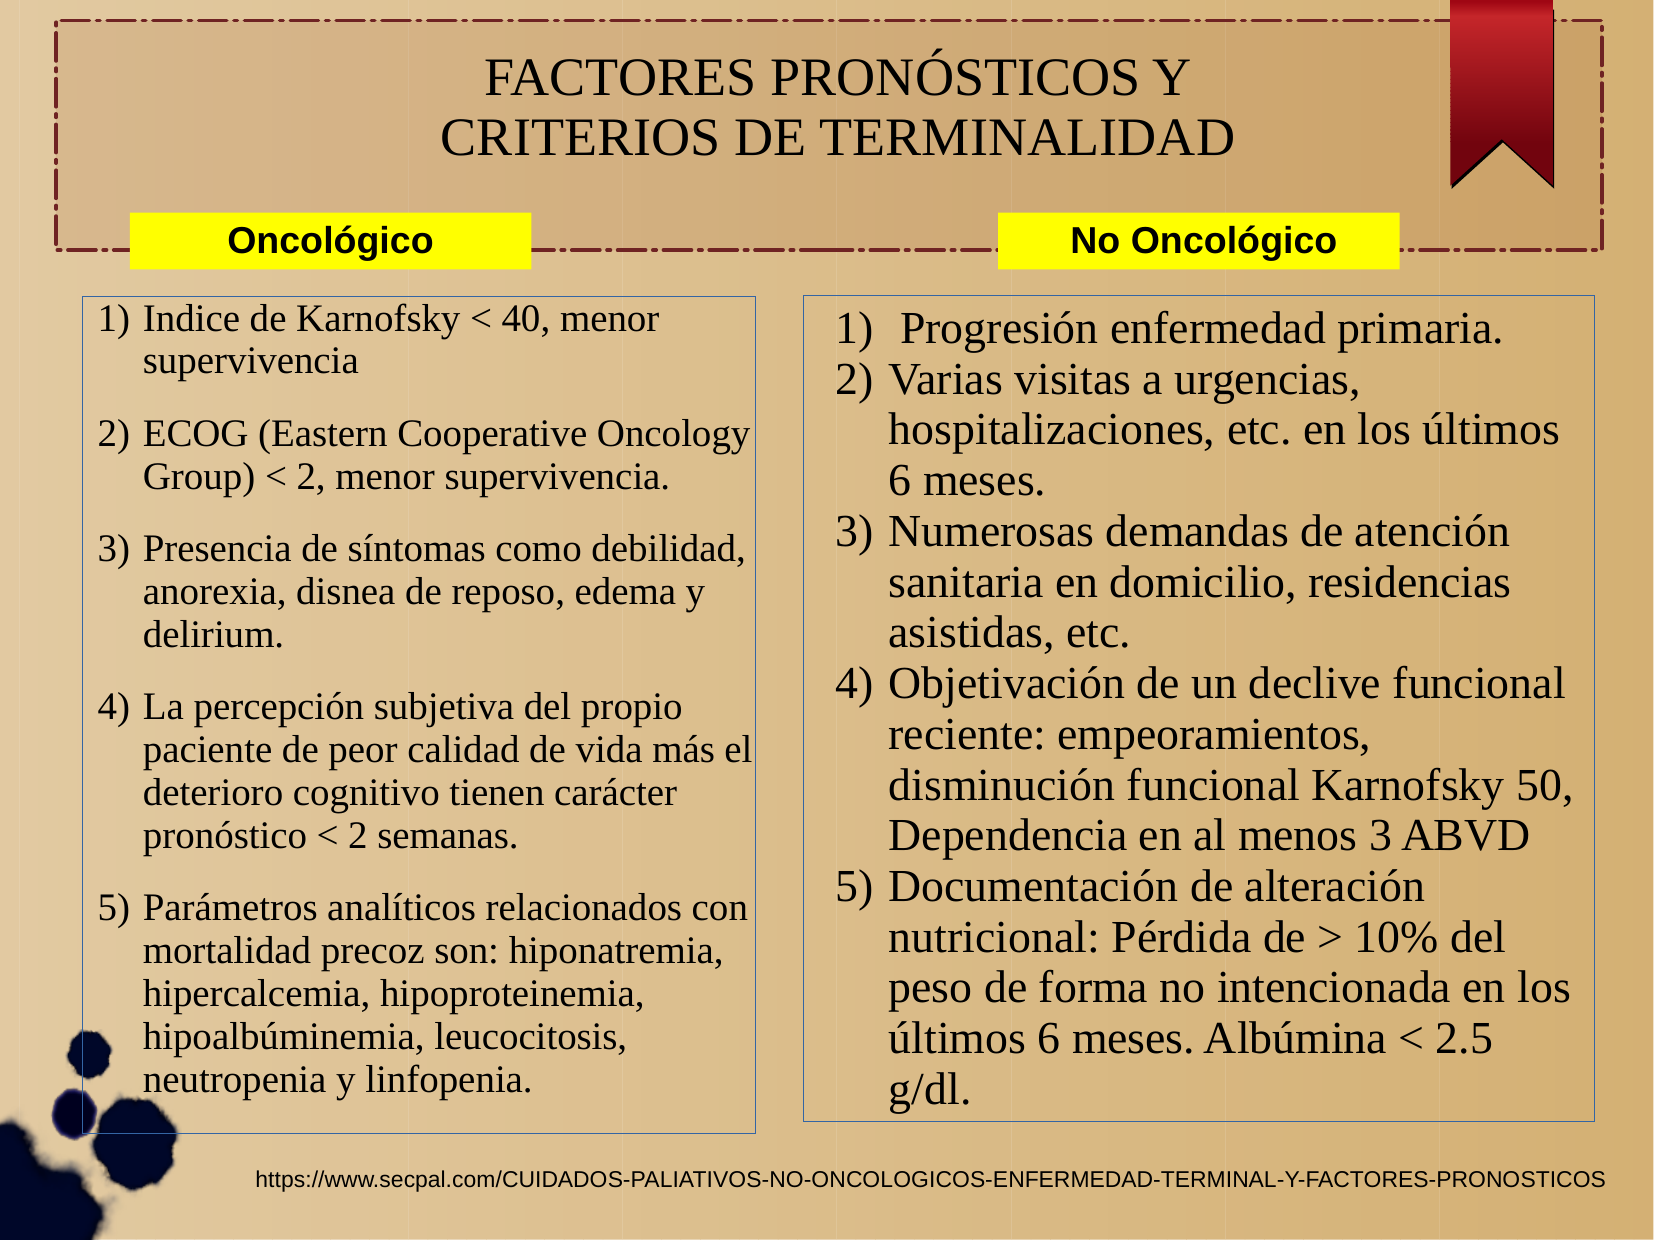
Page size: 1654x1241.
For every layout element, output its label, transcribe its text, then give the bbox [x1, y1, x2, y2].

title FACTORES PRONÓSTICOS Y CRITERIOS DE TERMINALIDAD [35, 47, 1642, 168]
list Indice de Karnofsky < 40, menor supervivencia ECOG (Eastern Cooperative Oncology Group) < 2, menor supervivencia. Presencia de síntomas como debilidad, anorexia, disnea de reposo, edema y delirium. La percepción subjetiva del propio paciente de peor calidad de vida más el deterioro cognitivo tienen carácter pronóstico < 2 semanas. Parámetros analíticos relacionados con mortalidad precoz son: hiponatremia, hipercalcemia, hipoproteinemia, hipoalbúminemia, leucocitosis, neutropenia y linfopenia. [82, 296, 756, 1134]
text_box Oncológico [129, 212, 532, 270]
text_box https://www.secpal.com/CUIDADOS-PALIATIVOS-NO-ONCOLOGICOS-ENFERMEDAD-TERMINAL-Y-FACTORES-PRONOSTICOS [240, 1159, 1654, 1241]
text_box Progresión enfermedad primaria. Varias visitas a urgencias, hospitalizaciones, etc. en los últimos 6 meses. Numerosas demandas de atención sanitaria en domicilio, residencias asistidas, etc. Objetivación de un declive funcional reciente: empeoramientos, disminución funcional Karnofsky 50, Dependencia en al menos 3 ABVD Documentación de alteración nutricional: Pérdida de > 10% del peso de forma no intencionada en los últimos 6 meses. Albúmina < 2.5 g/dl. [803, 295, 1595, 1122]
text_box No Oncológico [998, 212, 1400, 270]
